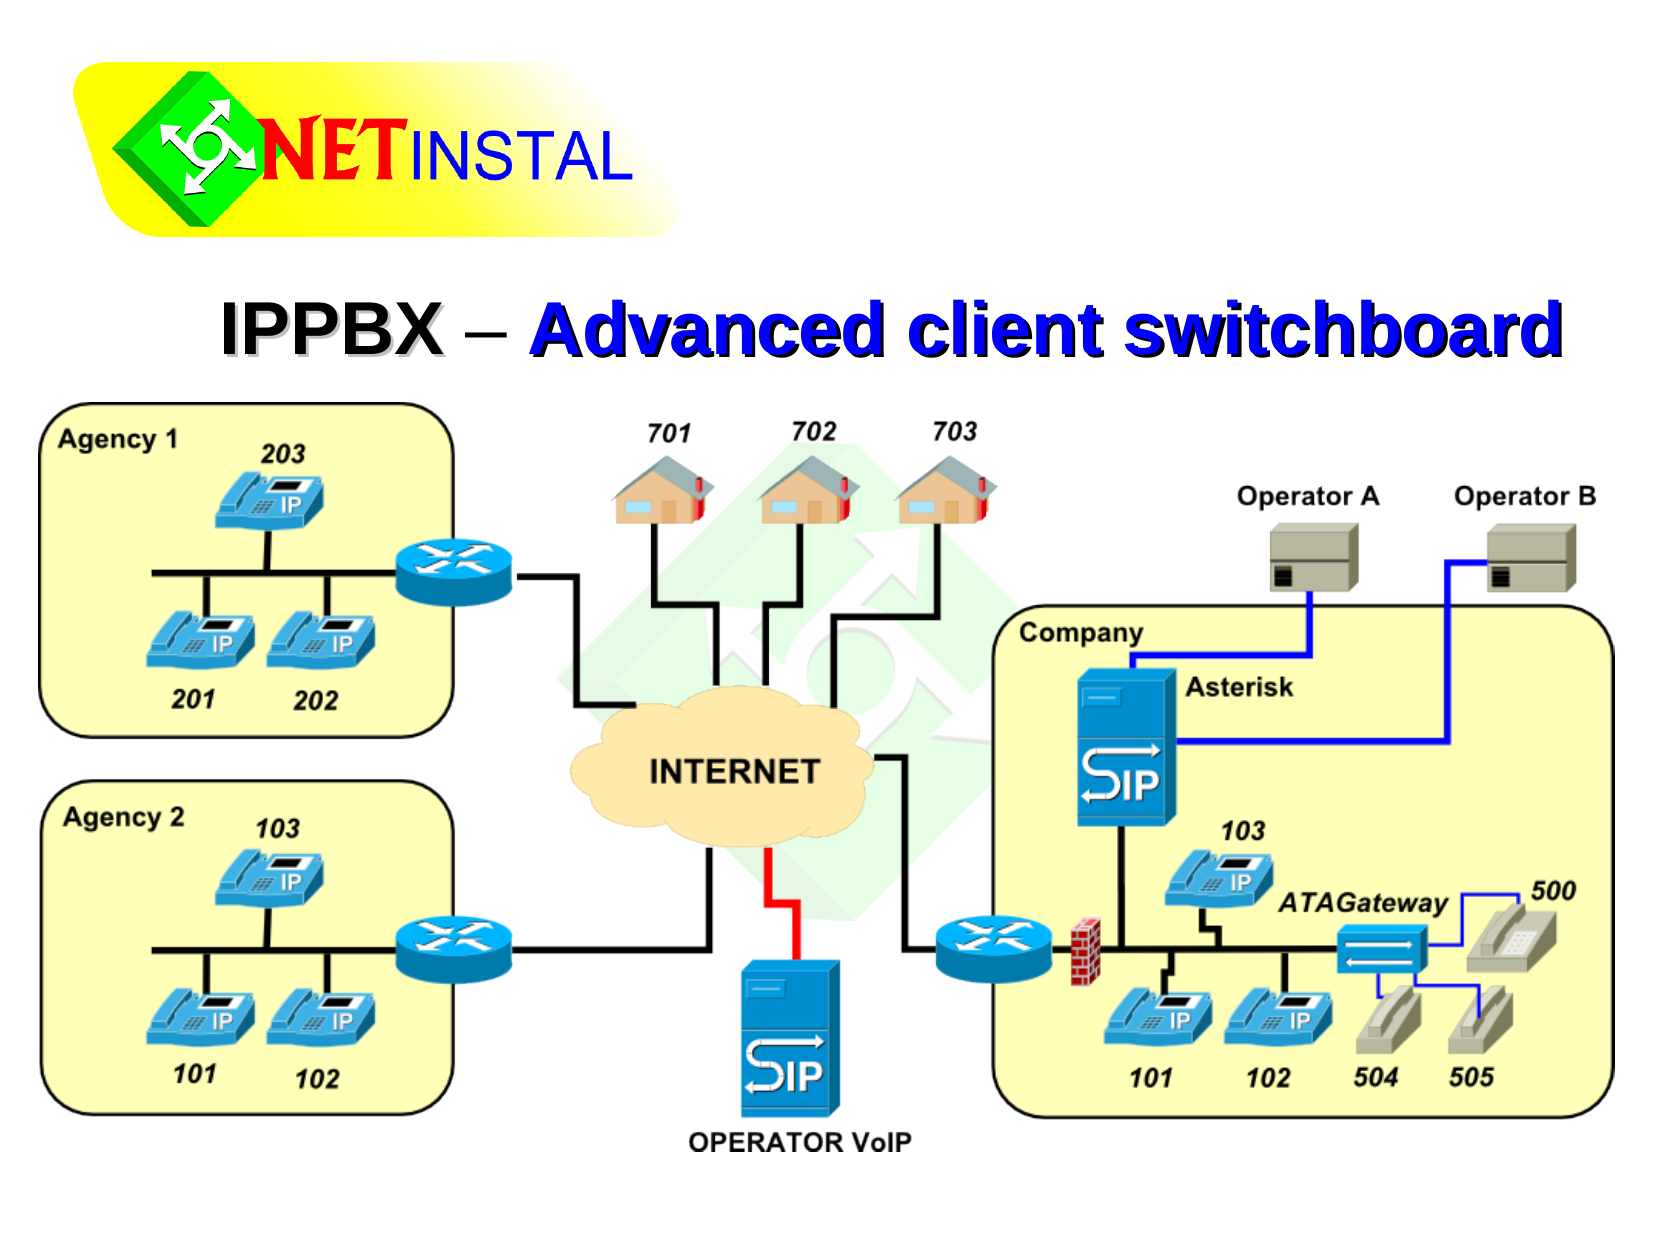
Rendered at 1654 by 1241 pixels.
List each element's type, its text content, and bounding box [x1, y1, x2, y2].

picture [38, 402, 1615, 1152]
title IPPBX – Advanced client switchboard [88, 236, 1566, 402]
picture [73, 62, 680, 237]
